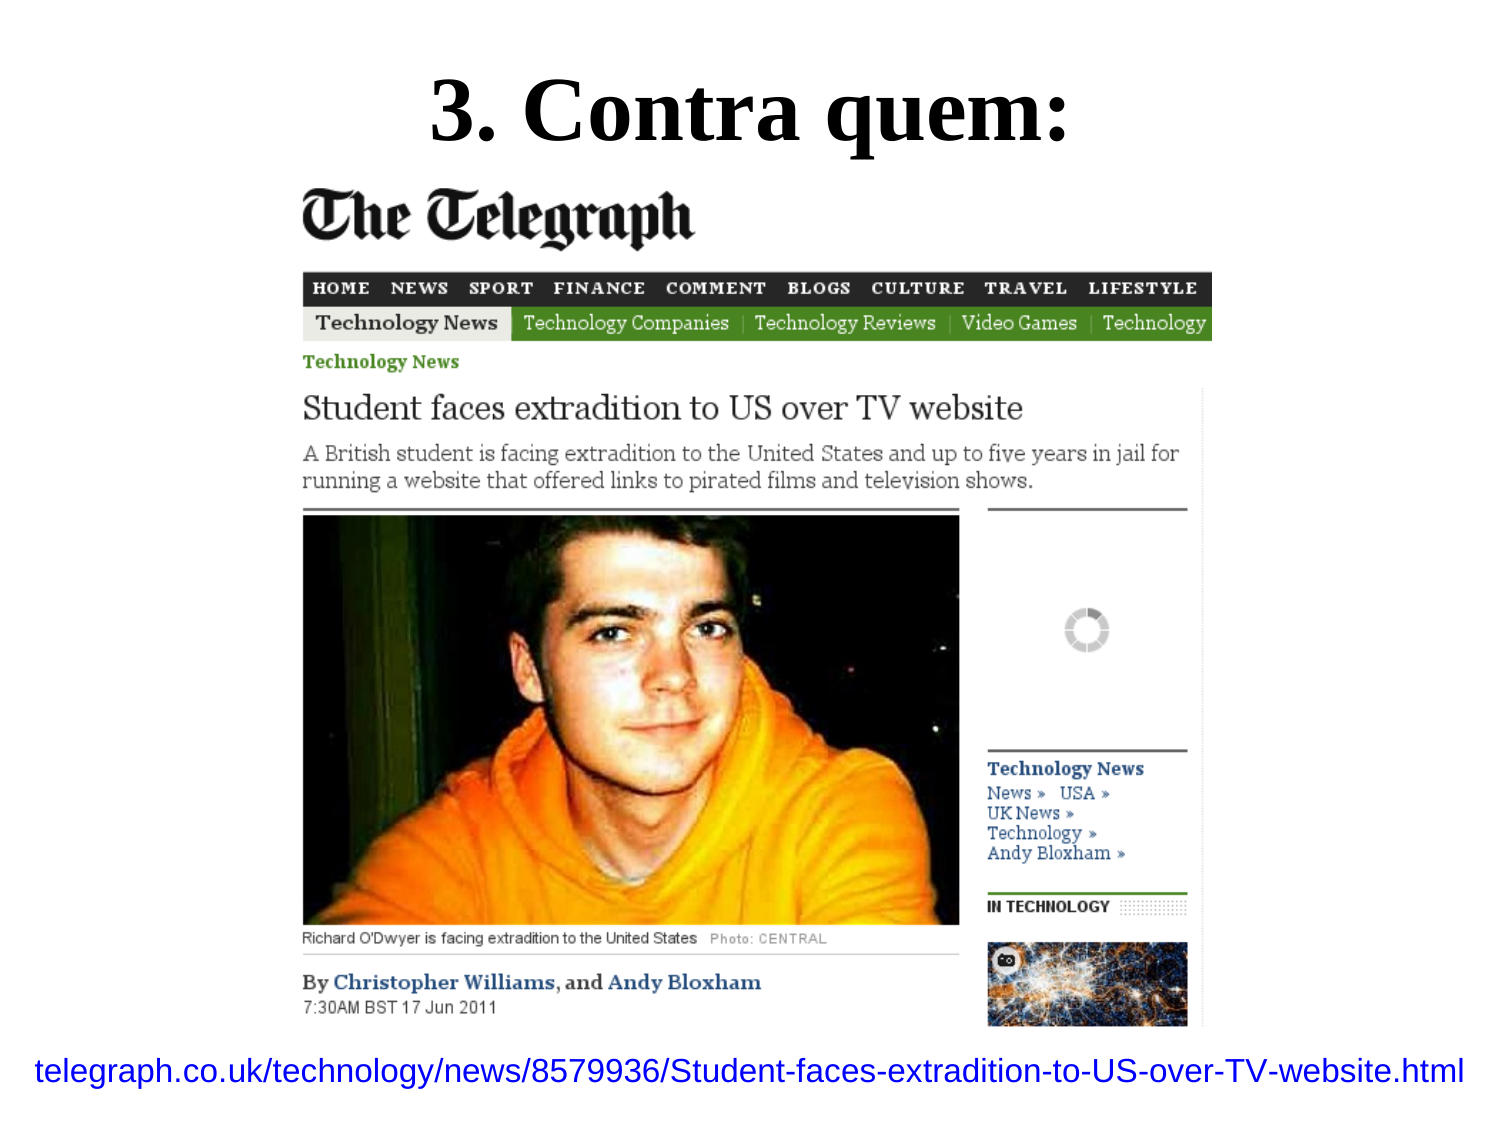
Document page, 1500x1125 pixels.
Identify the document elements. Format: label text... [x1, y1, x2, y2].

text_box telegraph.co.uk/technology/news/8579936/Student-faces-extradition-to-US-over-TV-website.html [0, 1044, 1500, 1090]
picture [289, 177, 1212, 1028]
title 3. Contra quem: [87, 51, 1416, 169]
